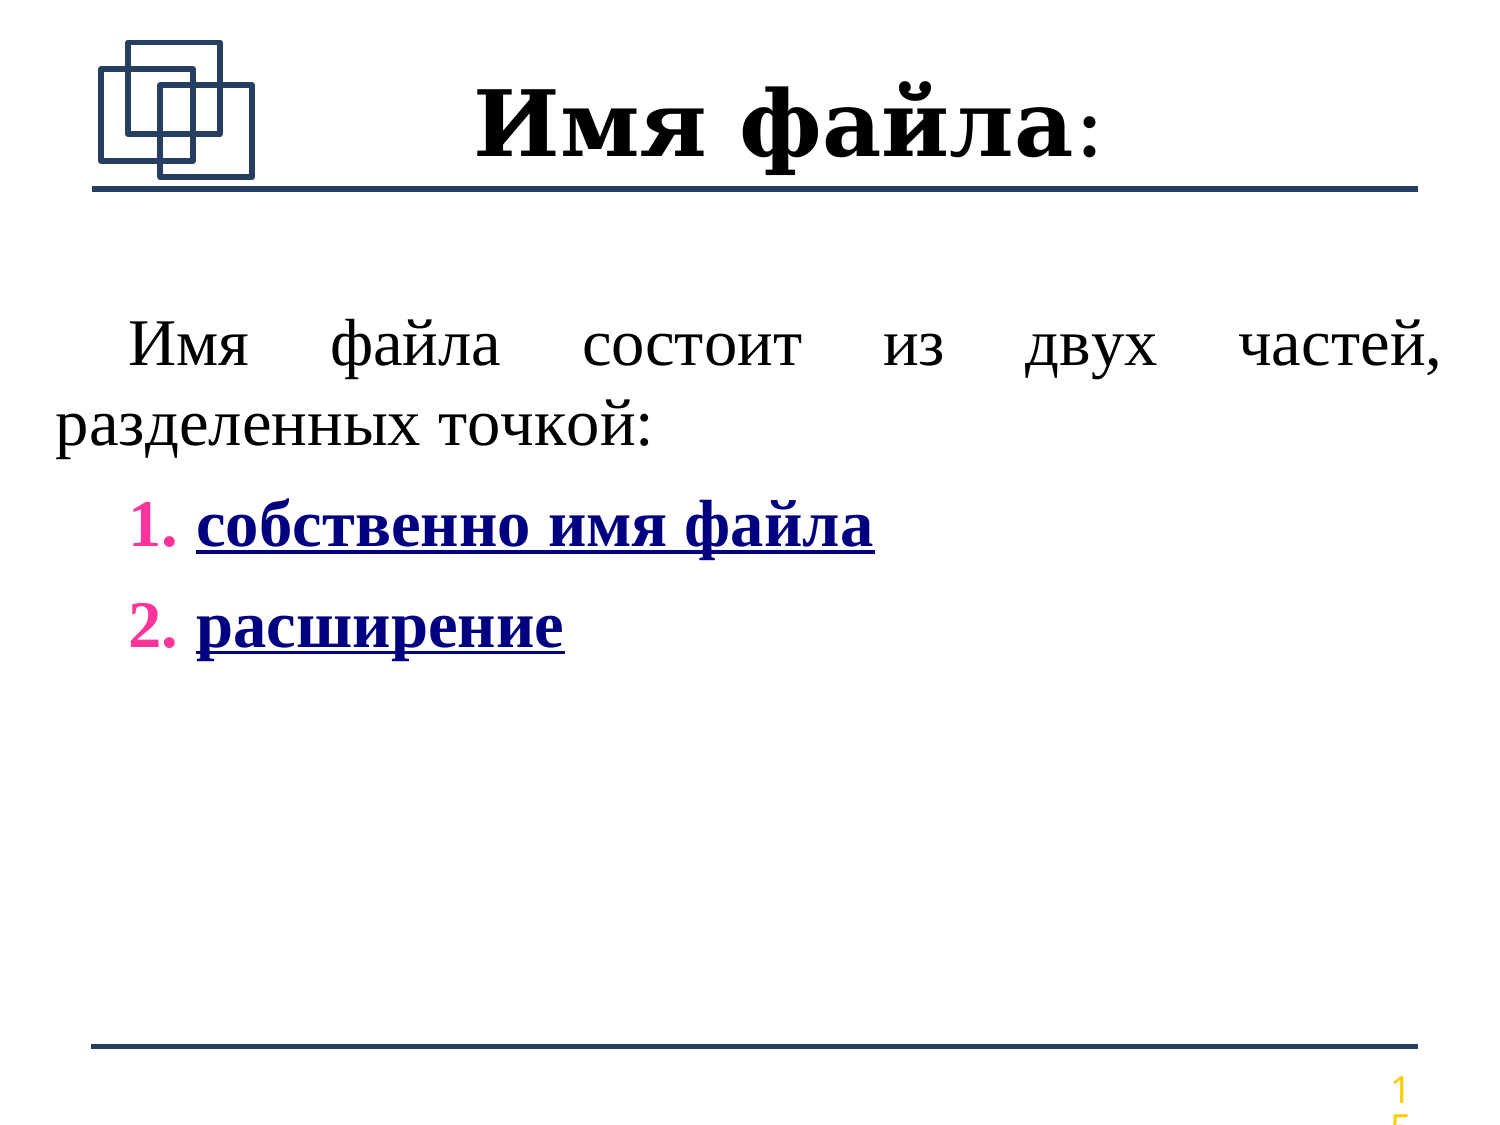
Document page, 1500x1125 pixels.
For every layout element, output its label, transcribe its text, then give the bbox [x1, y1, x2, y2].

list Имя файла состоит из двух частей, разделенных точкой: собственно имя файла расширение [41, 290, 1459, 1047]
title Имя файла: [135, 7, 1411, 232]
